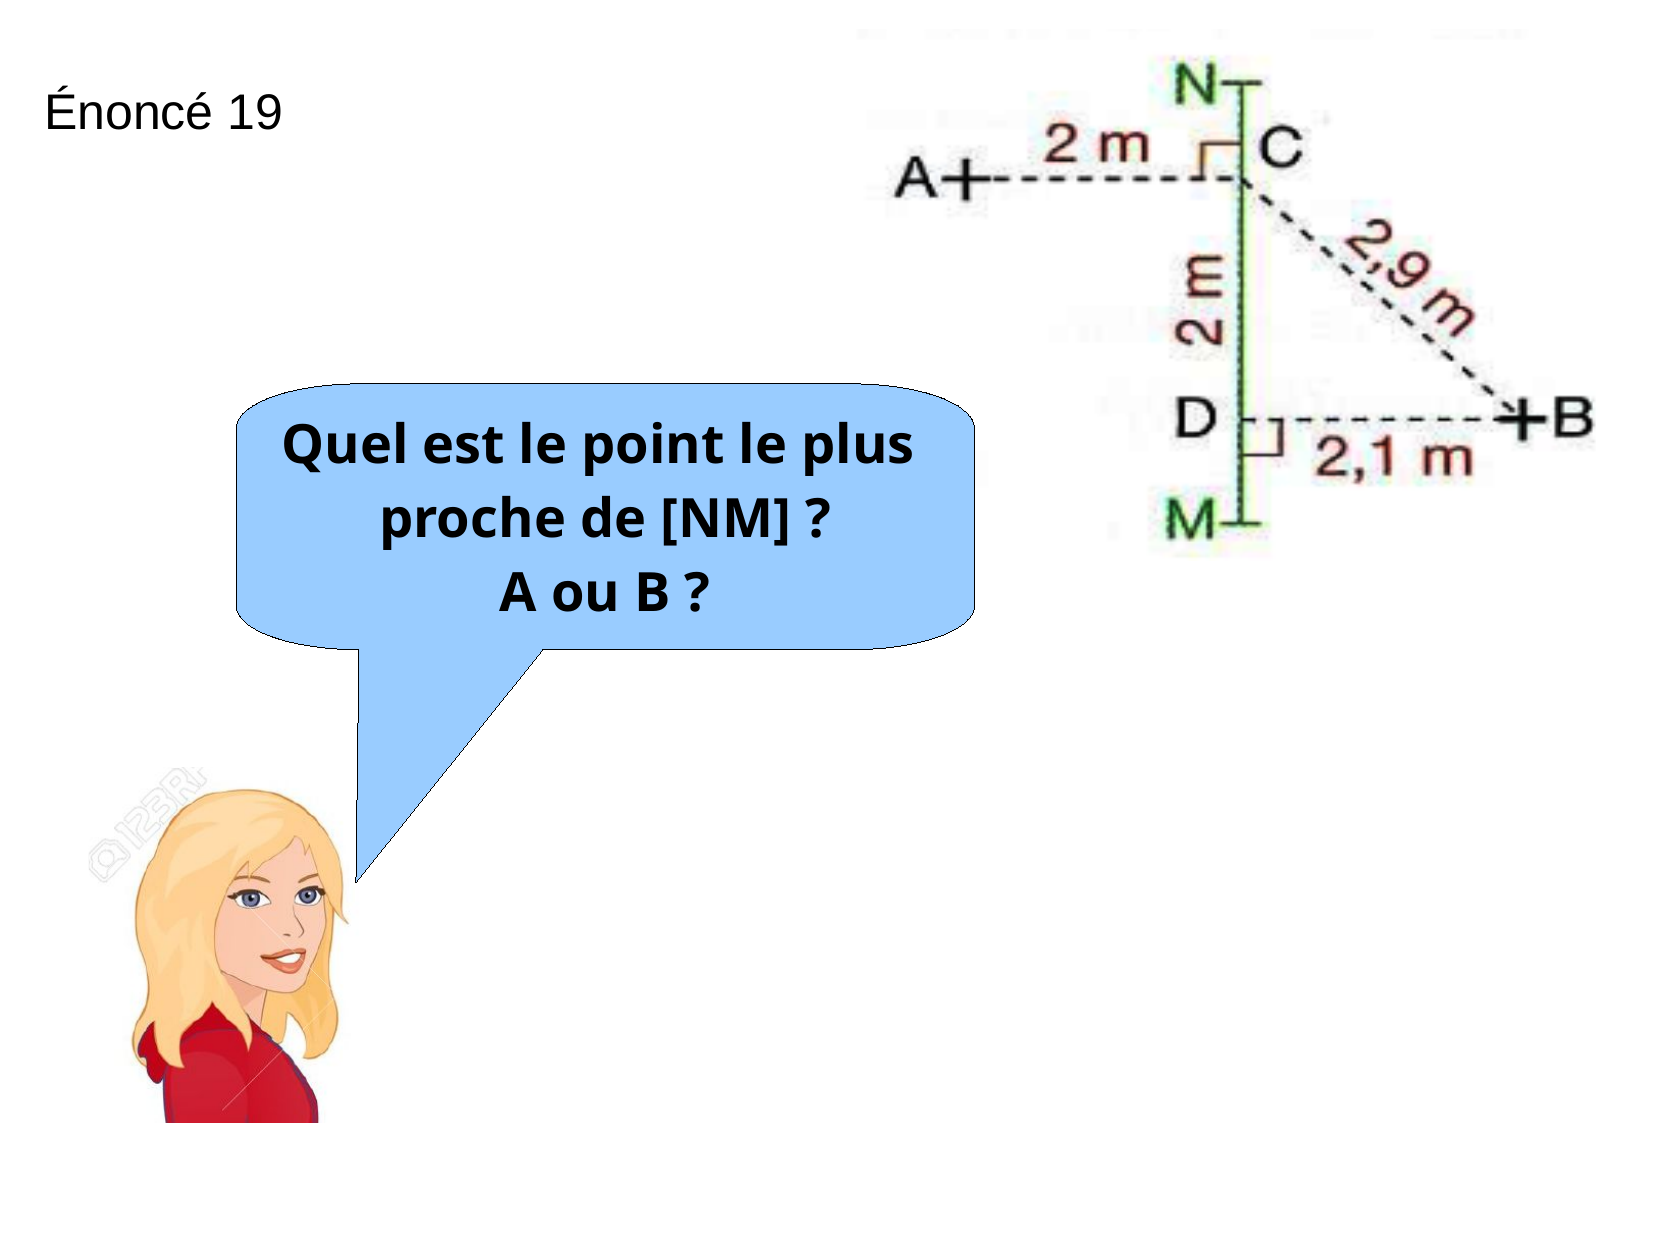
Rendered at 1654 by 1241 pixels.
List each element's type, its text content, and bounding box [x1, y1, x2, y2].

text_box Quel est le point le plus proche de [NM] ? A ou B ? [236, 383, 975, 883]
picture [88, 767, 384, 1123]
text_box Énoncé 19 [29, 77, 384, 148]
picture [856, 29, 1636, 562]
